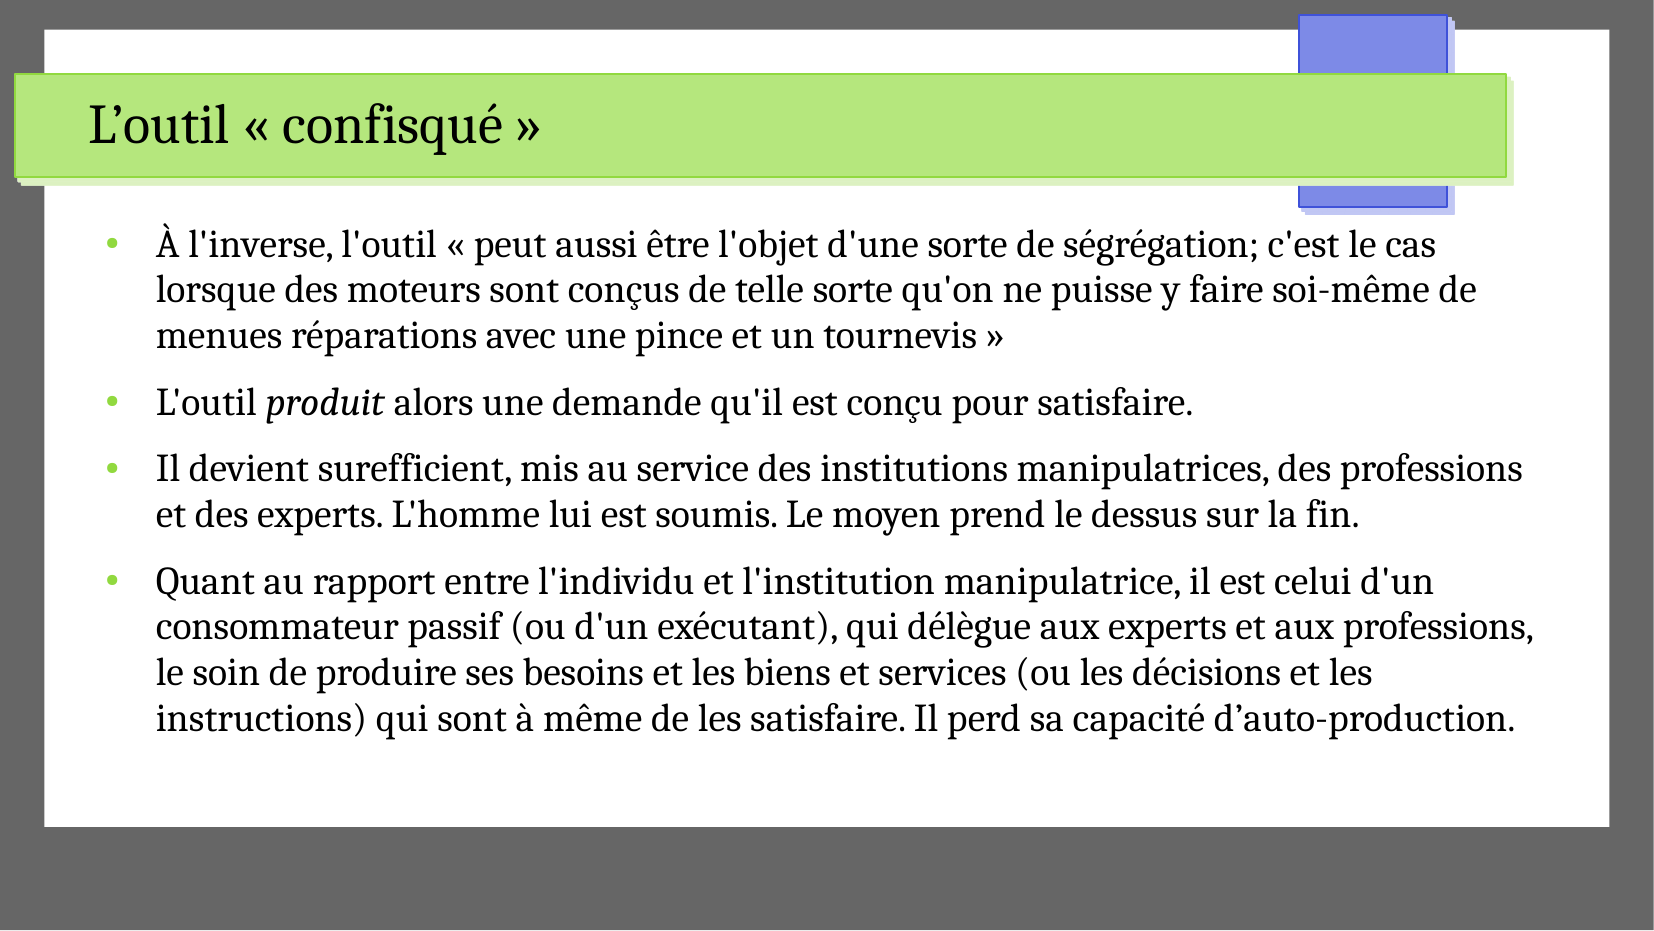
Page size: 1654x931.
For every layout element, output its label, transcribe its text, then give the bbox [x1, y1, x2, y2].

list À l'inverse, l'outil « peut aussi être l'objet d'une sorte de ségrégation; c'est le cas lorsque des moteurs sont conçus de telle sorte qu'on ne puisse y faire soi-même de menues réparations avec une pince et un tournevis » L'outil produit alors une demande qu'il est conçu pour satisfaire. Il devient surefficient, mis au service des institutions manipulatrices, des professions et des experts. L'homme lui est soumis. Le moyen prend le dessus sur la fin. Quant au rapport entre l'individu et l'institution manipulatrice, il est celui d'un consommateur passif (ou d'un exécutant), qui délègue aux experts et aux professions, le soin de produire ses besoins et les biens et services (ou les décisions et les instructions) qui sont à même de les satisfaire. Il perd sa capacité d’auto-production. [88, 221, 1565, 813]
title L’outil « confisqué » [88, 73, 1506, 178]
